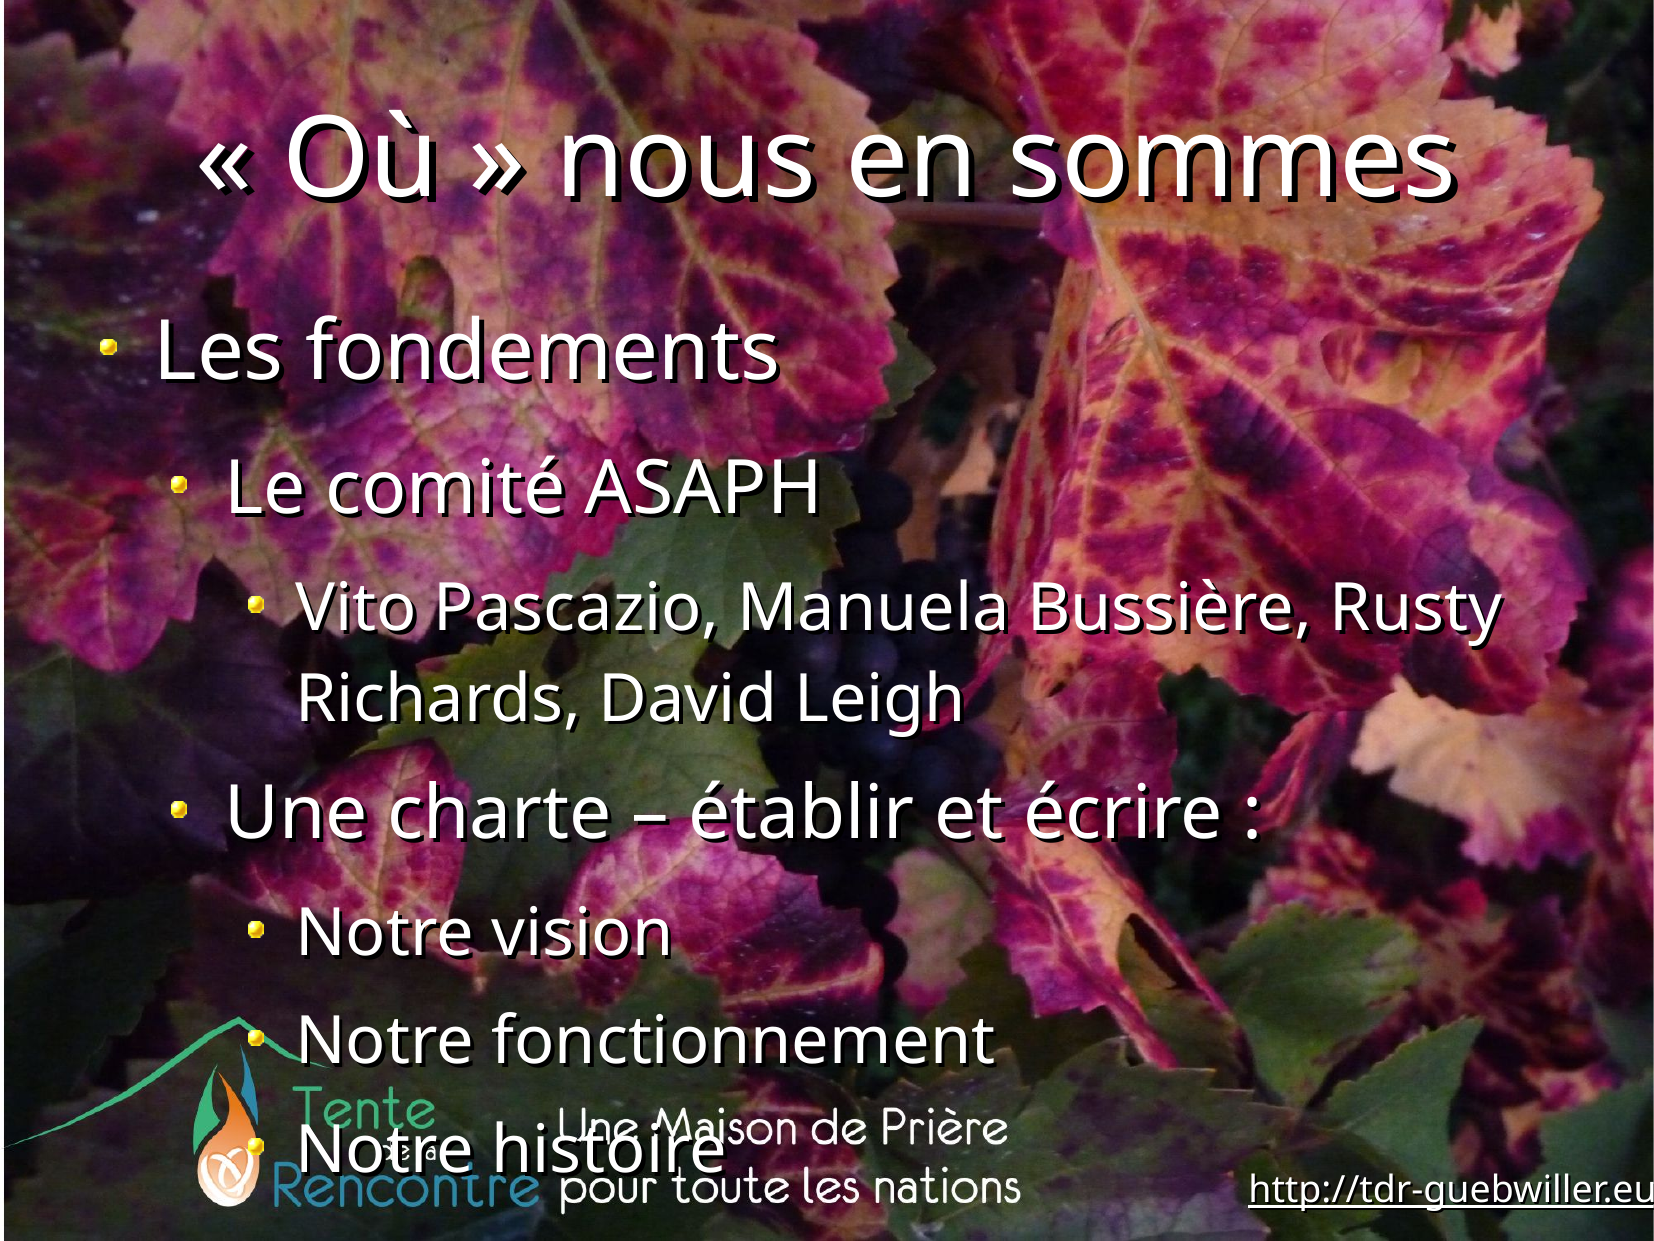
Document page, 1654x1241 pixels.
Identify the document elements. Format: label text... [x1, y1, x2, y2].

picture [1430, 1186, 1440, 1200]
list Les fondements Le comité ASAPH Vito Pascazio, Manuela Bussière, Rusty Richards, David Leigh Une charte – établir et écrire : Notre vision Notre fonctionnement Notre histoire [82, 290, 1571, 1109]
picture [0, 0, 1654, 1241]
title « Où » nous en sommes [82, 49, 1571, 257]
picture [1306, 1186, 1316, 1200]
